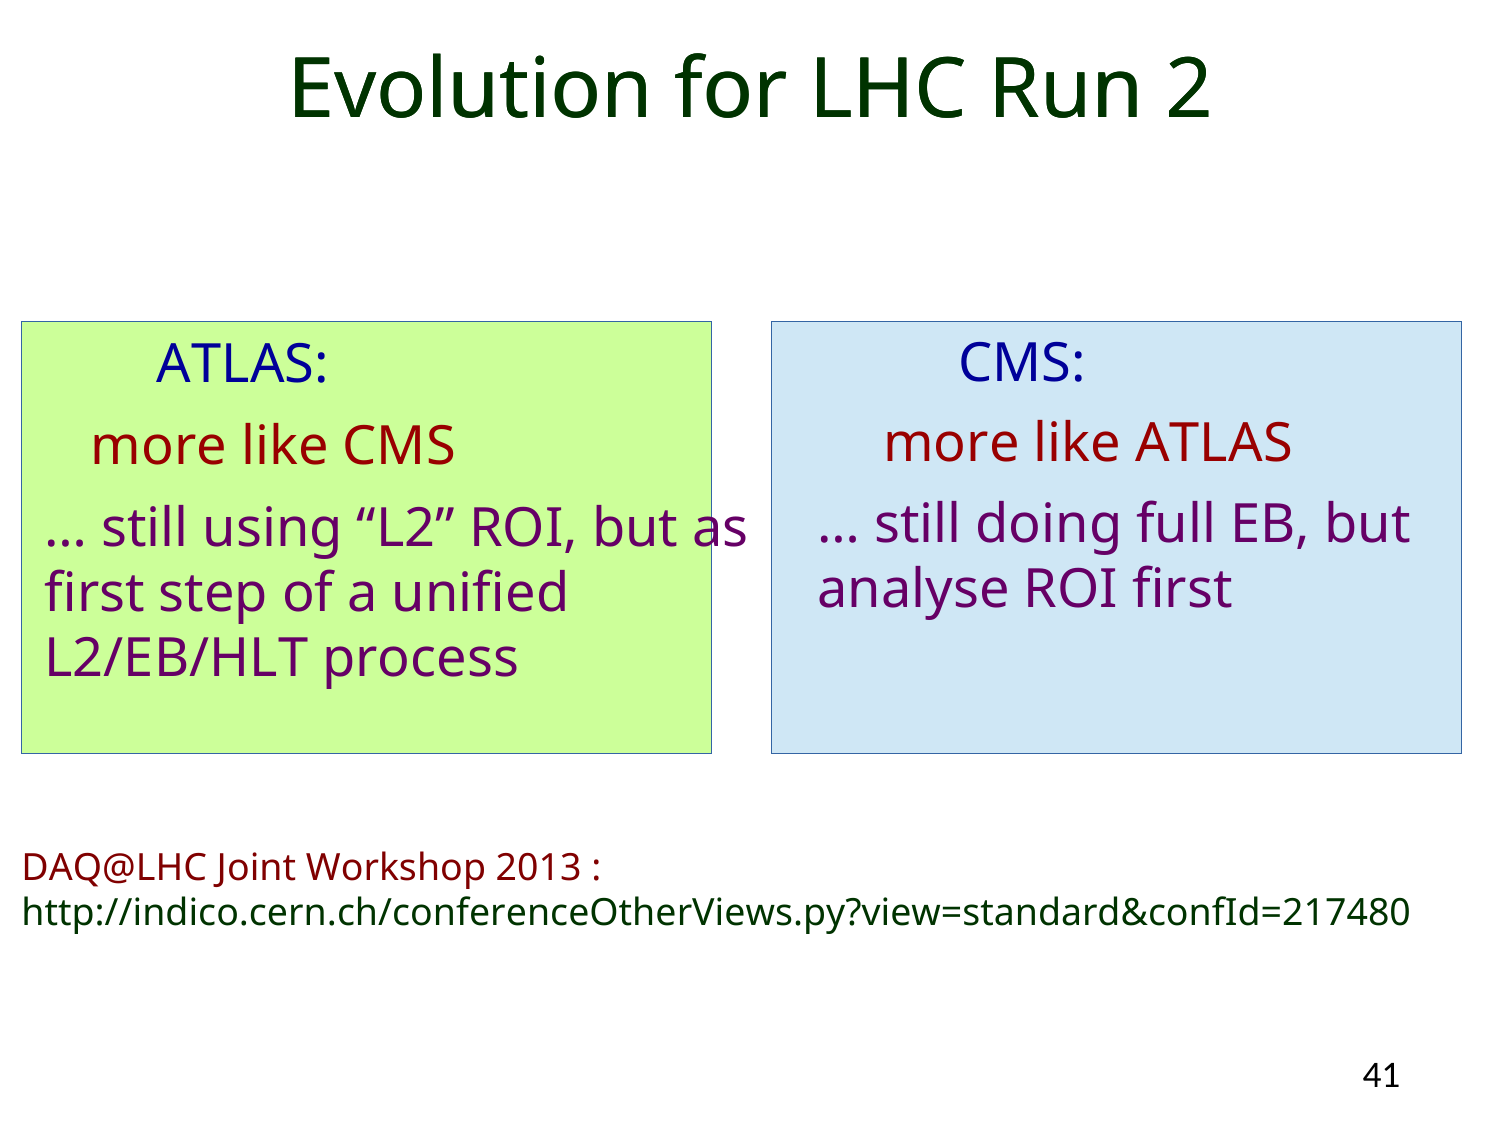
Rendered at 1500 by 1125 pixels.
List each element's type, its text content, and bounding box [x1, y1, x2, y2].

list CMS: more like ATLAS … still doing full EB, but analyse ROI first [755, 319, 1492, 804]
title DAQ@LHC Joint Workshop 2013 : http://indico.cern.ch/conferenceOtherViews.py?view=standard&confId=217480 [6, 804, 1495, 972]
list ATLAS: more like CMS … still using “L2” ROI, but as first step of a unified L2/EB/HLT process [29, 320, 755, 799]
title Evolution for LHC Run 2 [6, 0, 1495, 169]
text_box [21, 321, 29, 754]
